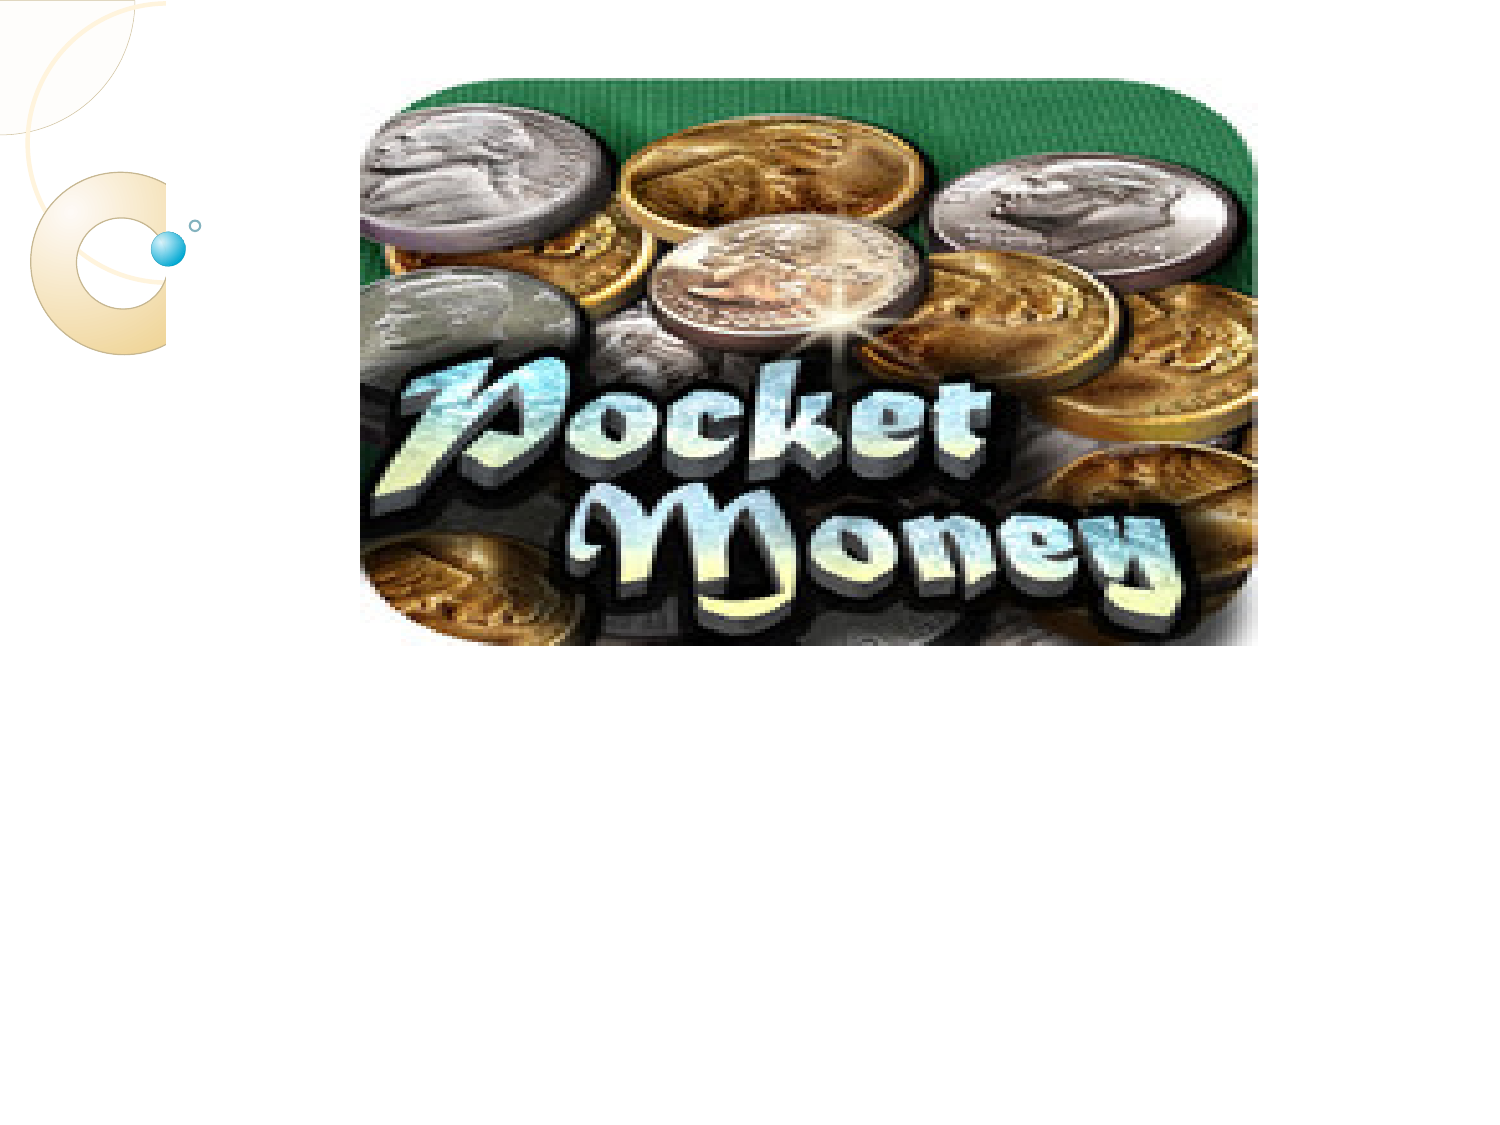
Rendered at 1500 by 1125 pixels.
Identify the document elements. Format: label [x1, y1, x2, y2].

picture [360, 78, 1258, 646]
title [234, 59, 1450, 717]
